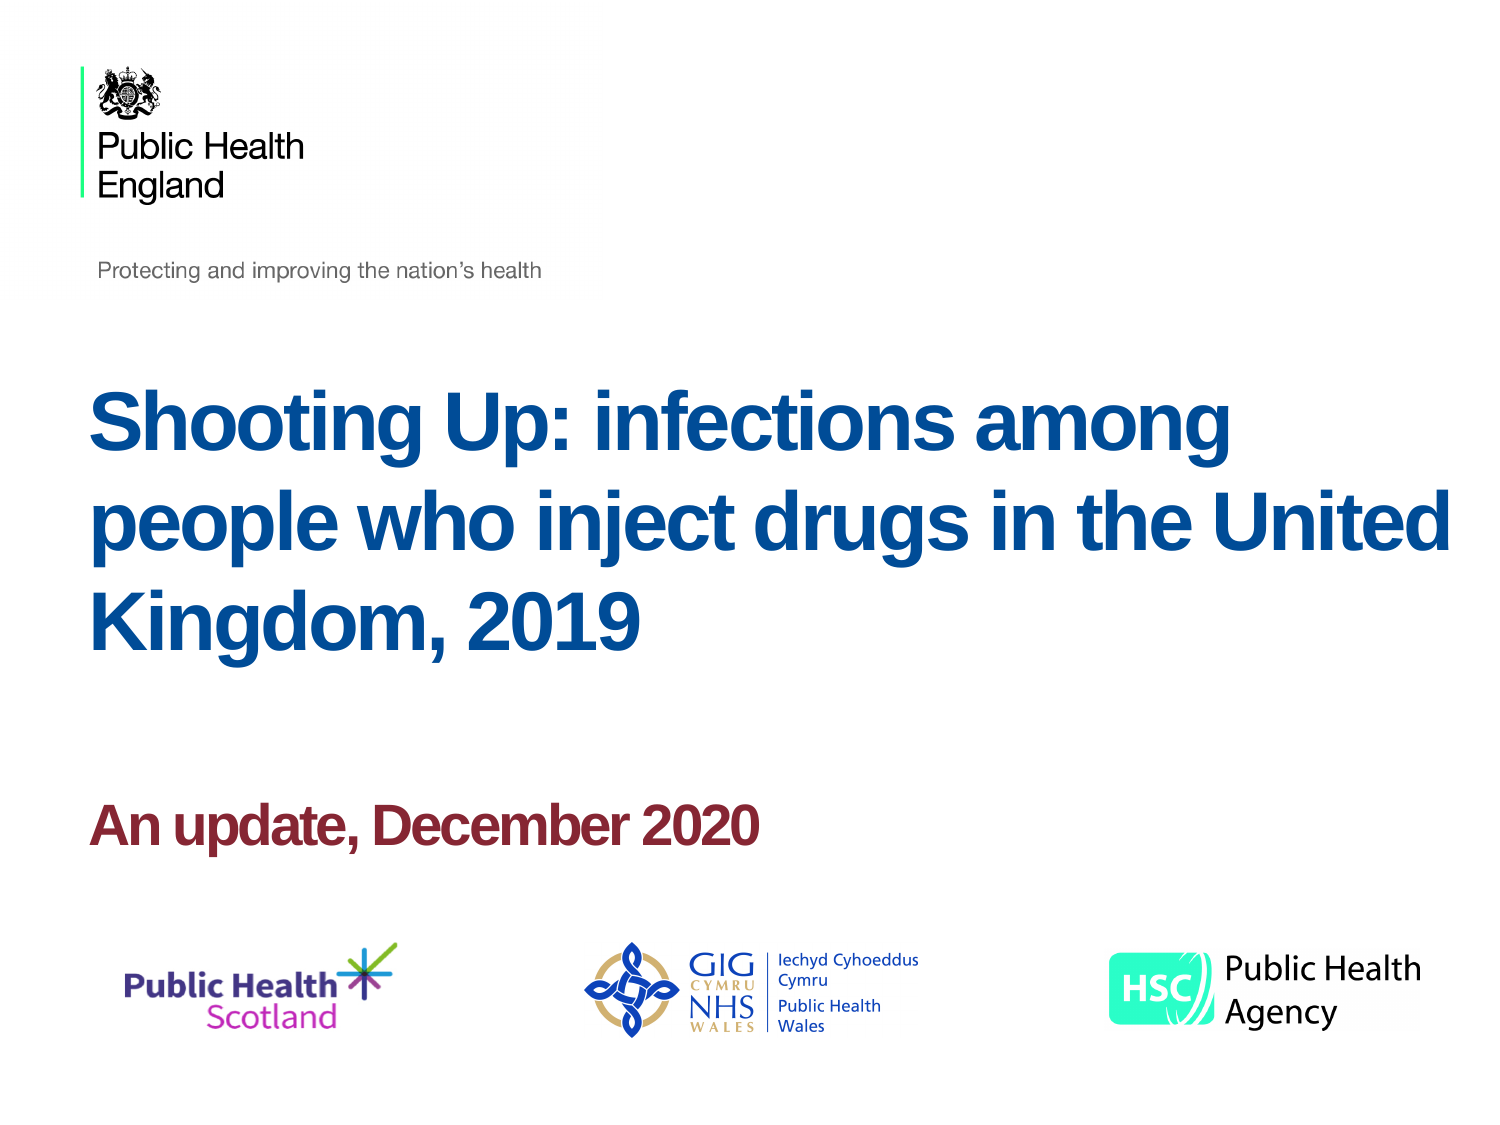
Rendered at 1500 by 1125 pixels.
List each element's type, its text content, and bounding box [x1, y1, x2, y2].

title Shooting Up: infections among people who inject drugs in the United Kingdom, 2019 An update, December 2020 [88, 277, 1459, 821]
picture [122, 942, 399, 1038]
picture [584, 942, 918, 1038]
picture [1104, 948, 1420, 1031]
